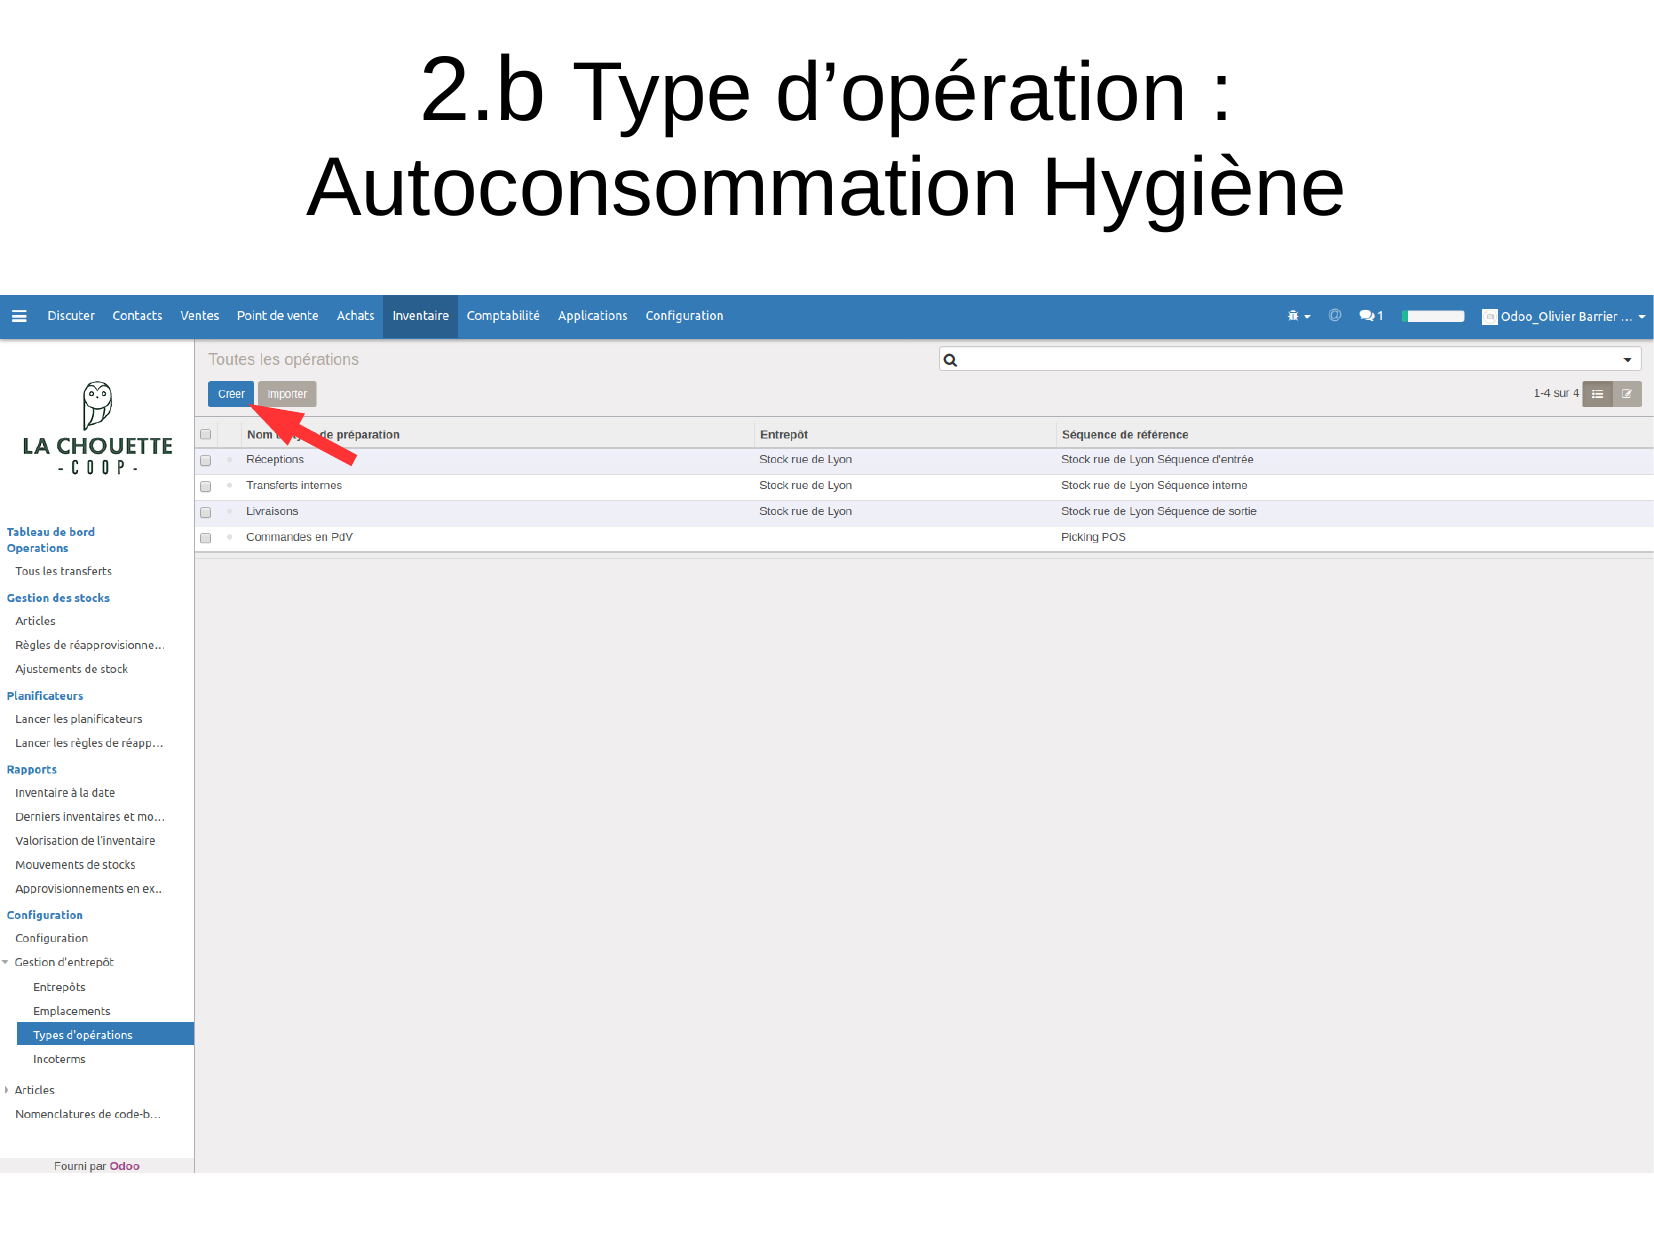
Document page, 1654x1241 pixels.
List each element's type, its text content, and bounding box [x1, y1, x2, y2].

title 2.b Type d’opération : Autoconsommation Hygiène [82, 31, 1571, 239]
picture [0, 295, 1654, 1173]
